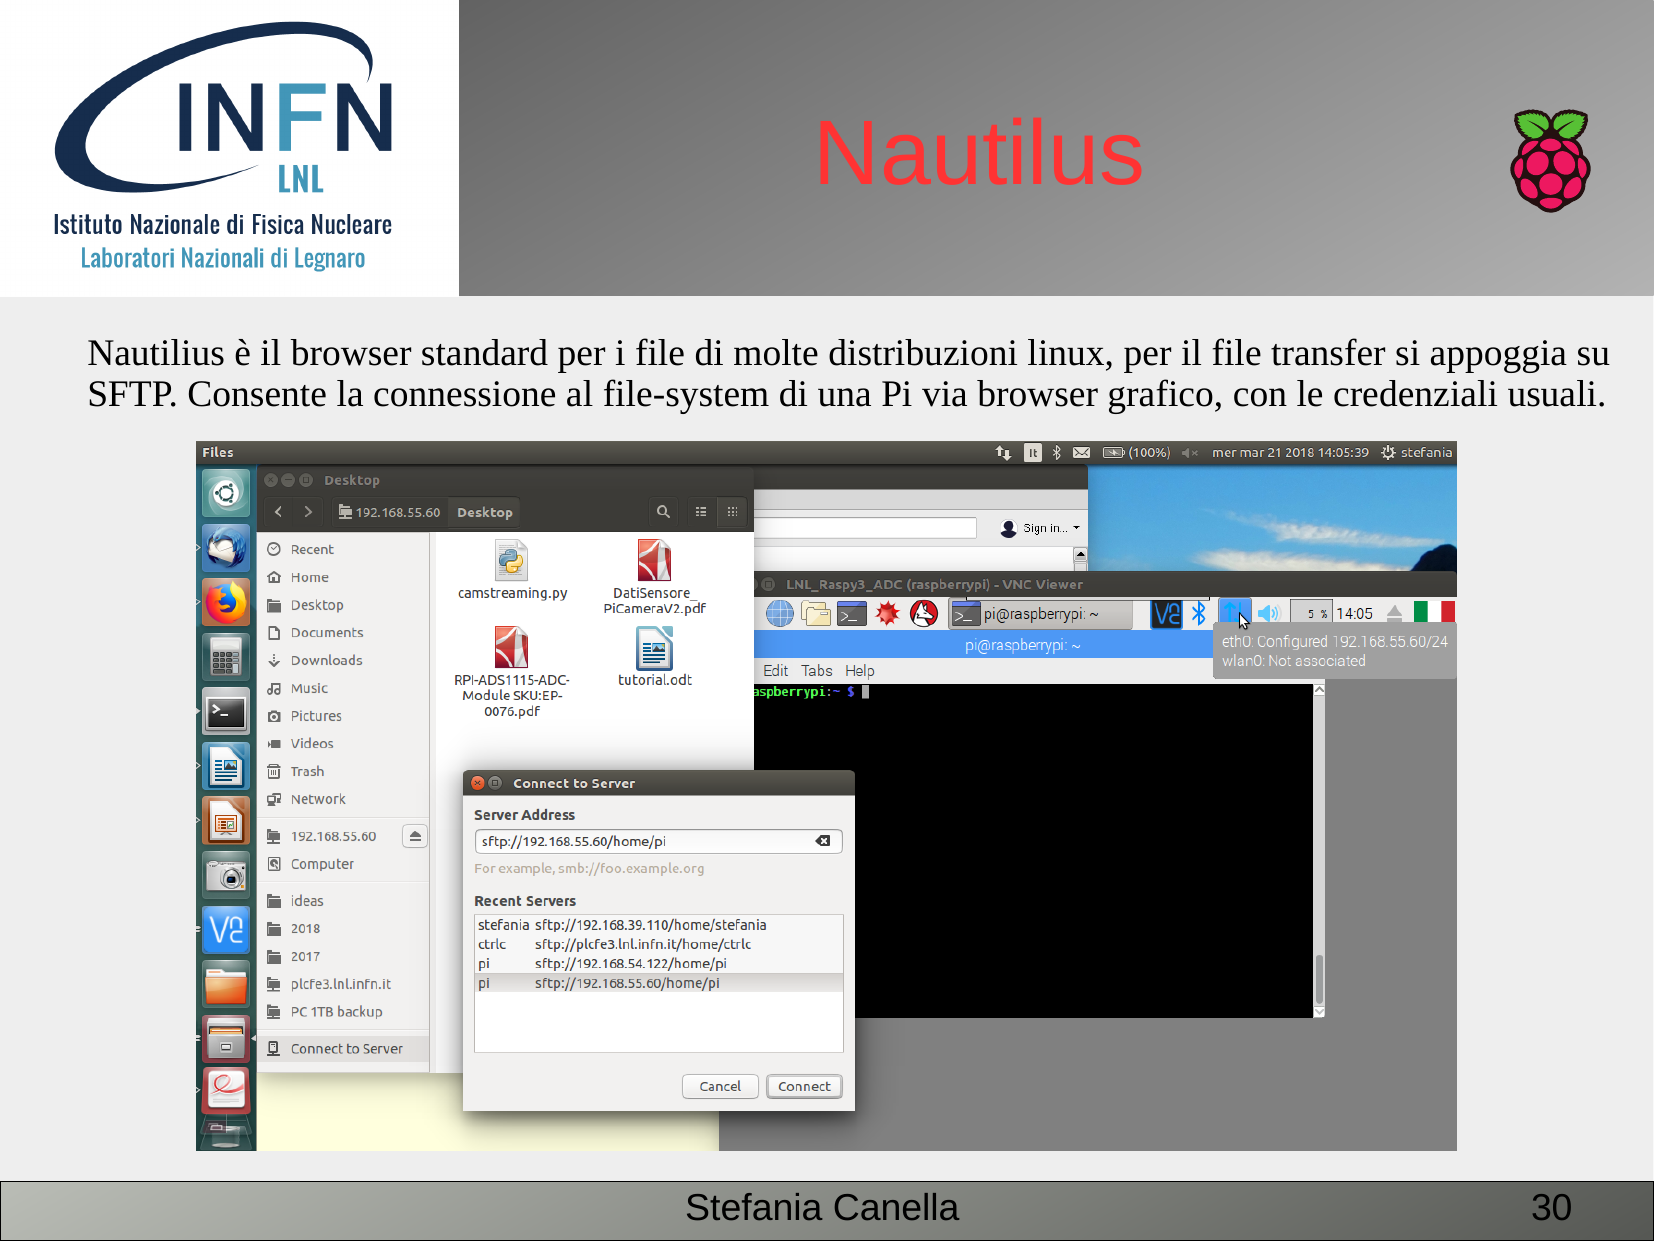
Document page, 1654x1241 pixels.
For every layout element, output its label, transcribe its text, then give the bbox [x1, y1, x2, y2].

text_box [984, 1181, 1516, 1241]
text_box Nautilius è il browser standard per i file di molte distribuzioni linux, per il file transfer si appoggia su SFTP. Consente la connessione al file-system di una Pi via browser grafico, con le credenziali usuali. [28, 298, 1626, 448]
text_box [459, 0, 1654, 296]
text_box [0, 1181, 670, 1241]
title Nautilus [459, 49, 1571, 257]
text_box Stefania Canella [670, 1178, 984, 1241]
picture [196, 441, 1457, 1151]
picture [0, 0, 459, 297]
text_box <number> [1516, 1178, 1654, 1241]
